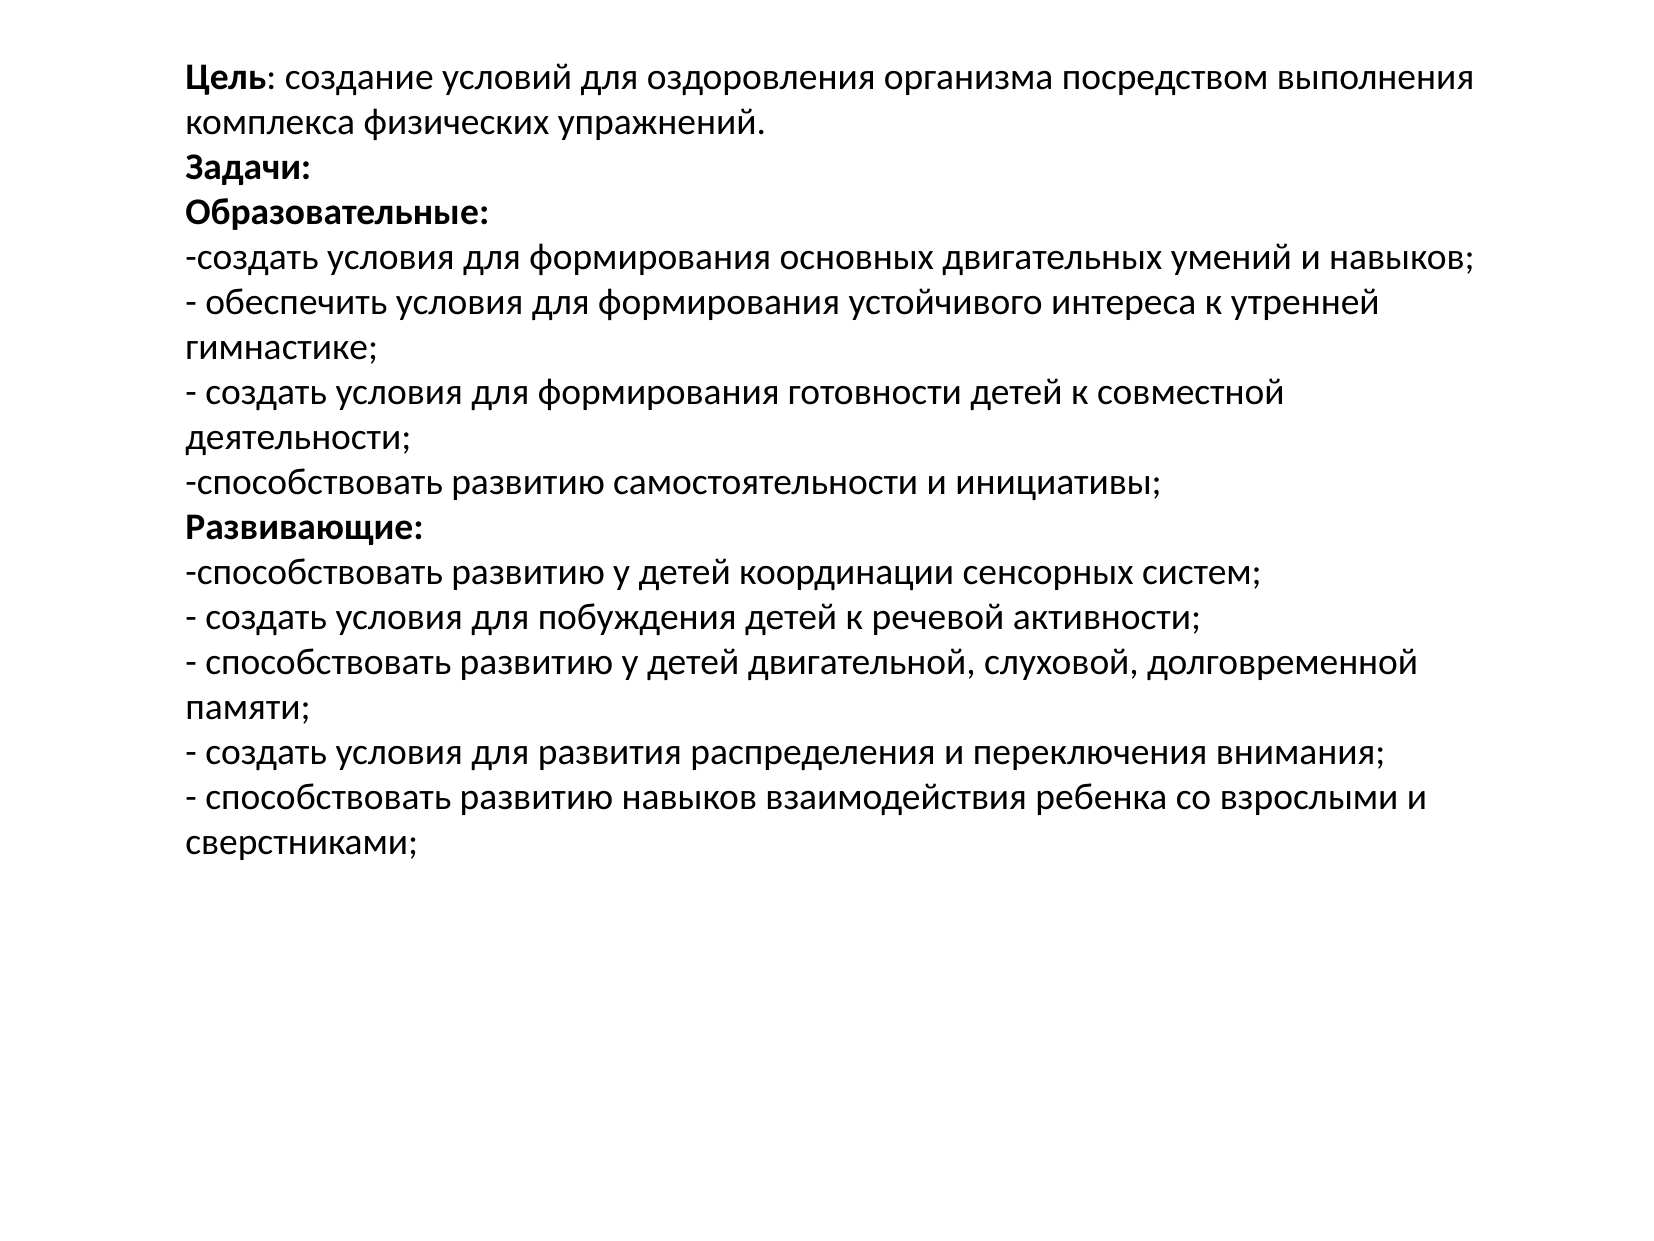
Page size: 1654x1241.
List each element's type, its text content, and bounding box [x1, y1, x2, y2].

text_box Цель: создание условий для оздоровления организма посредством выполнения комплекса физических упражнений. Задачи: Образовательные: -создать условия для формирования основных двигательных умений и навыков; - обеспечить условия для формирования устойчивого интереса к утренней гимнастике; - создать условия для формирования готовности детей к совместной деятельности; -способствовать развитию самостоятельности и инициативы; Развивающие: -способствовать развитию у детей координации сенсорных систем; - создать условия для побуждения детей к речевой активности; - способствовать развитию у детей двигательной, слуховой, долговременной памяти; - создать условия для развития распределения и переключения внимания; - способствовать развитию навыков взаимодействия ребенка со взрослыми и сверстниками; [170, 44, 1530, 870]
